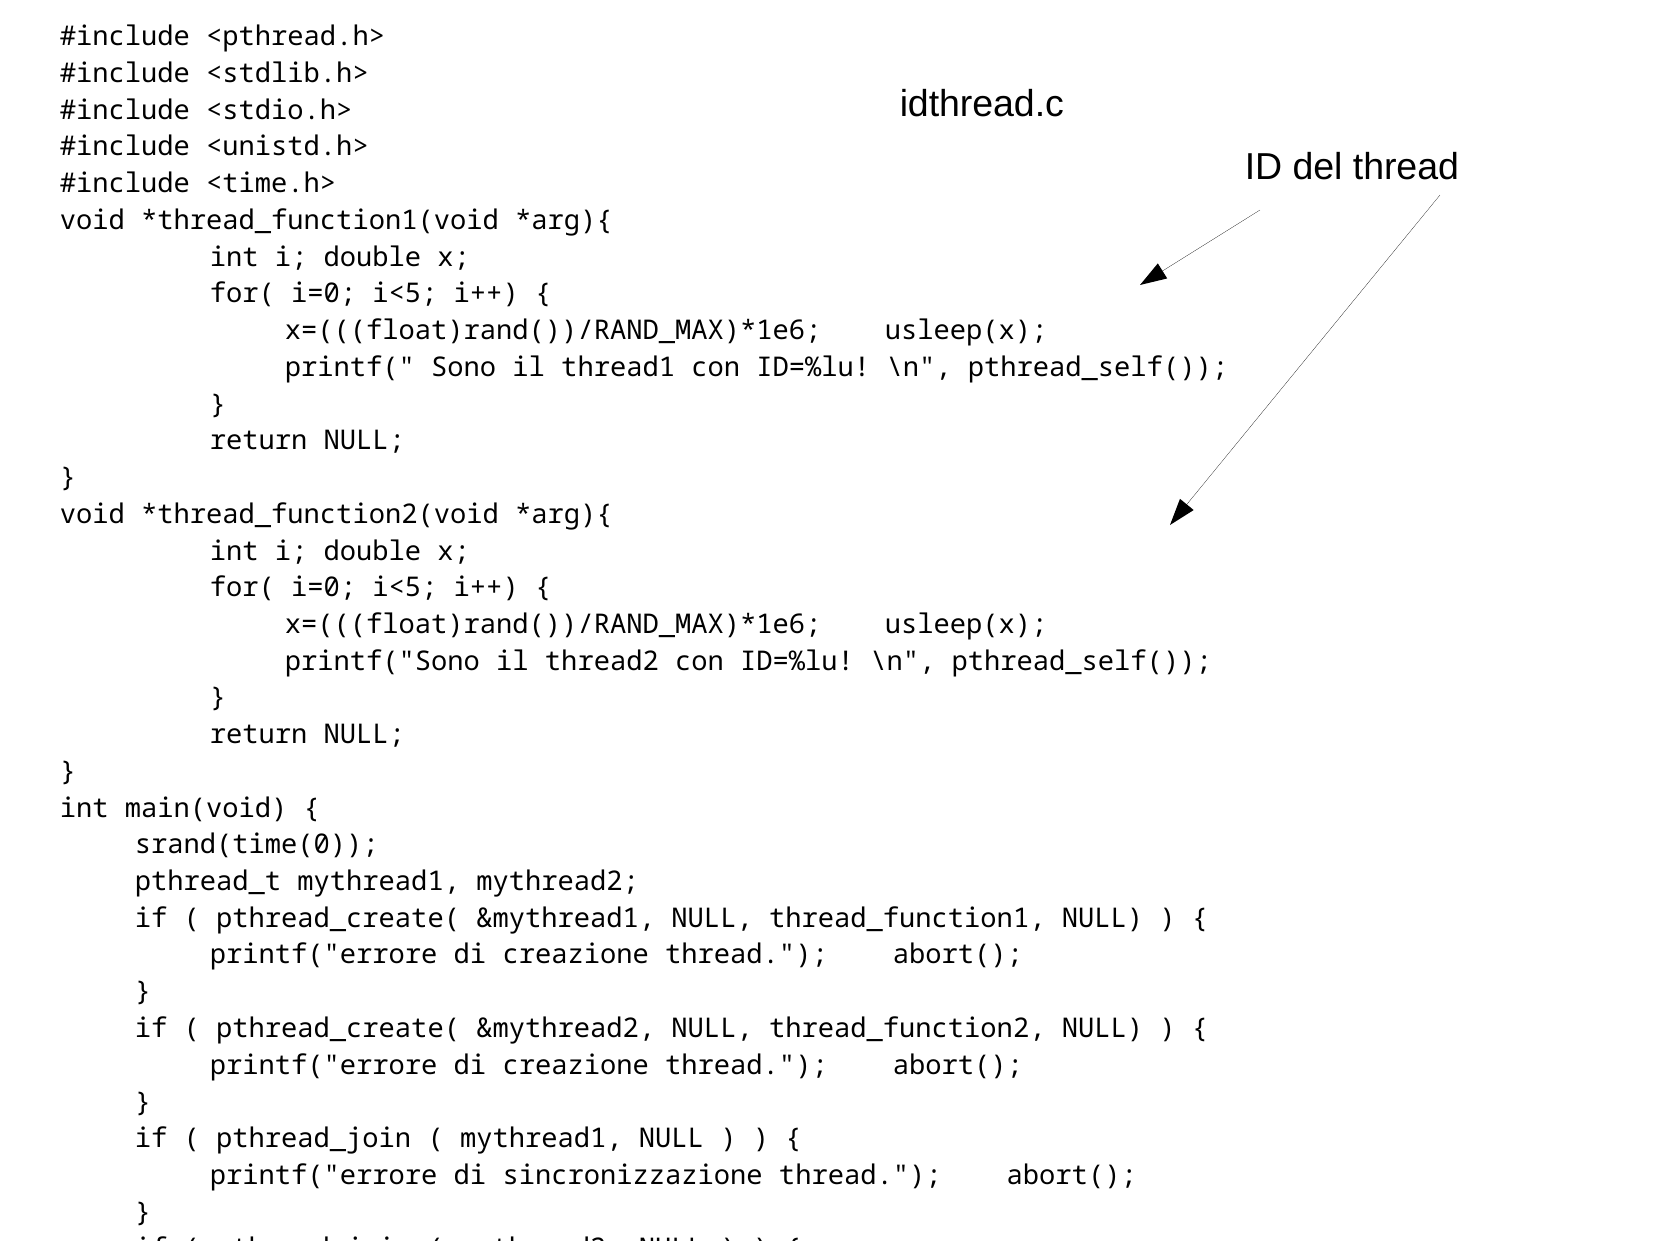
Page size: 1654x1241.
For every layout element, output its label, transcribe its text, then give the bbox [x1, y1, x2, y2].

text_box #include <pthread.h> #include <stdlib.h> #include <stdio.h> #include <unistd.h> #include <time.h> void *thread_function1(void *arg){ int i; double x; for( i=0; i<5; i++) { x=(((float)rand())/RAND_MAX)*1e6; usleep(x); printf(" Sono il thread1 con ID=%lu! \n", pthread_self()); } return NULL; } void *thread_function2(void *arg){ int i; double x; for( i=0; i<5; i++) { x=(((float)rand())/RAND_MAX)*1e6; usleep(x); printf("Sono il thread2 con ID=%lu! \n", pthread_self()); } return NULL; } int main(void) { srand(time(0)); pthread_t mythread1, mythread2; if ( pthread_create( &mythread1, NULL, thread_function1, NULL) ) { printf("errore di creazione thread."); abort(); } if ( pthread_create( &mythread2, NULL, thread_function2, NULL) ) { printf("errore di creazione thread."); abort(); } if ( pthread_join ( mythread1, NULL ) ) { printf("errore di sincronizzazione thread."); abort(); } if ( pthread_join ( mythread2, NULL ) ) { printf("errore di sincronizzazione thread."); abort(); } exit(0); } [45, 9, 1606, 1223]
text_box idthread.c [885, 75, 1141, 132]
text_box ID del thread [1230, 138, 1606, 196]
